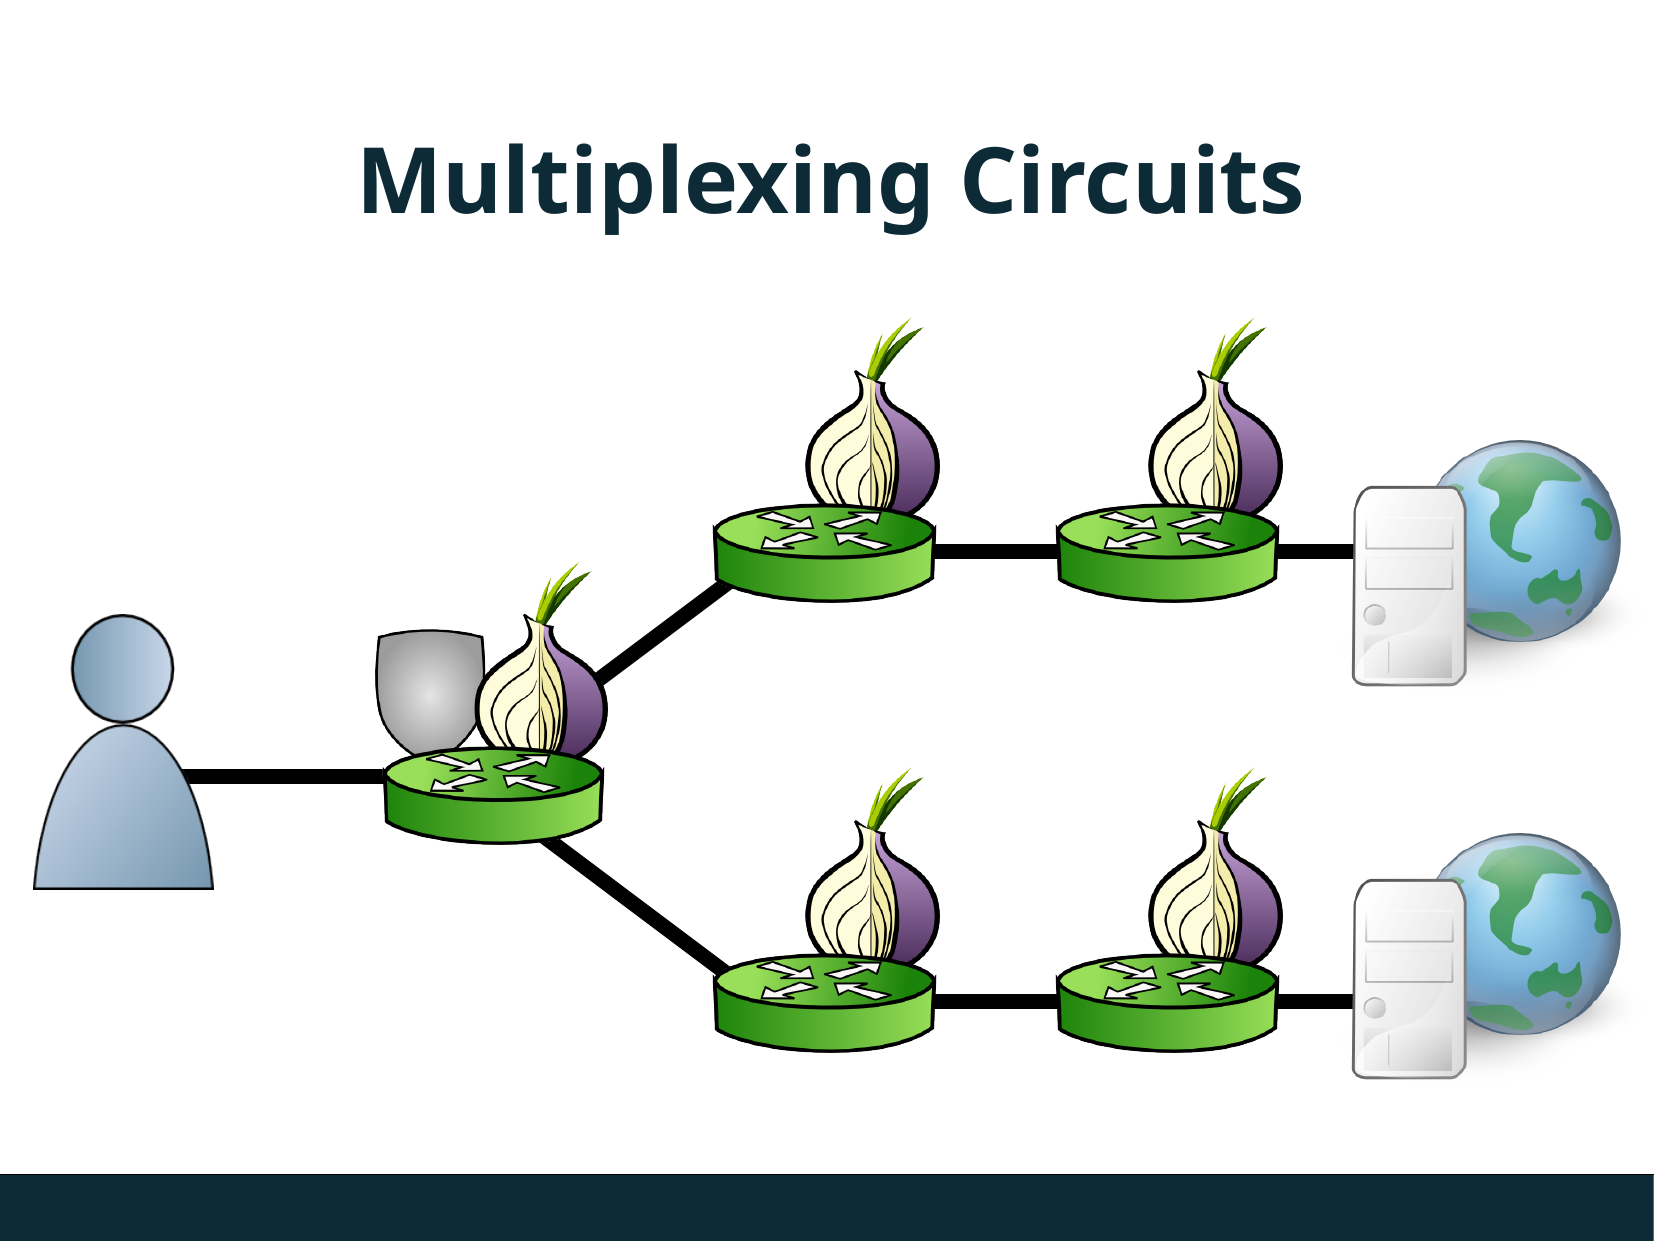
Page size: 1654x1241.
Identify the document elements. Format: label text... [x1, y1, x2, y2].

picture [1339, 833, 1643, 1085]
picture [705, 317, 940, 604]
picture [1048, 767, 1283, 1053]
picture [1339, 440, 1643, 692]
picture [33, 614, 214, 890]
picture [375, 561, 608, 845]
picture [705, 767, 940, 1053]
title Multiplexing Circuits [86, 74, 1575, 282]
picture [1048, 317, 1283, 604]
